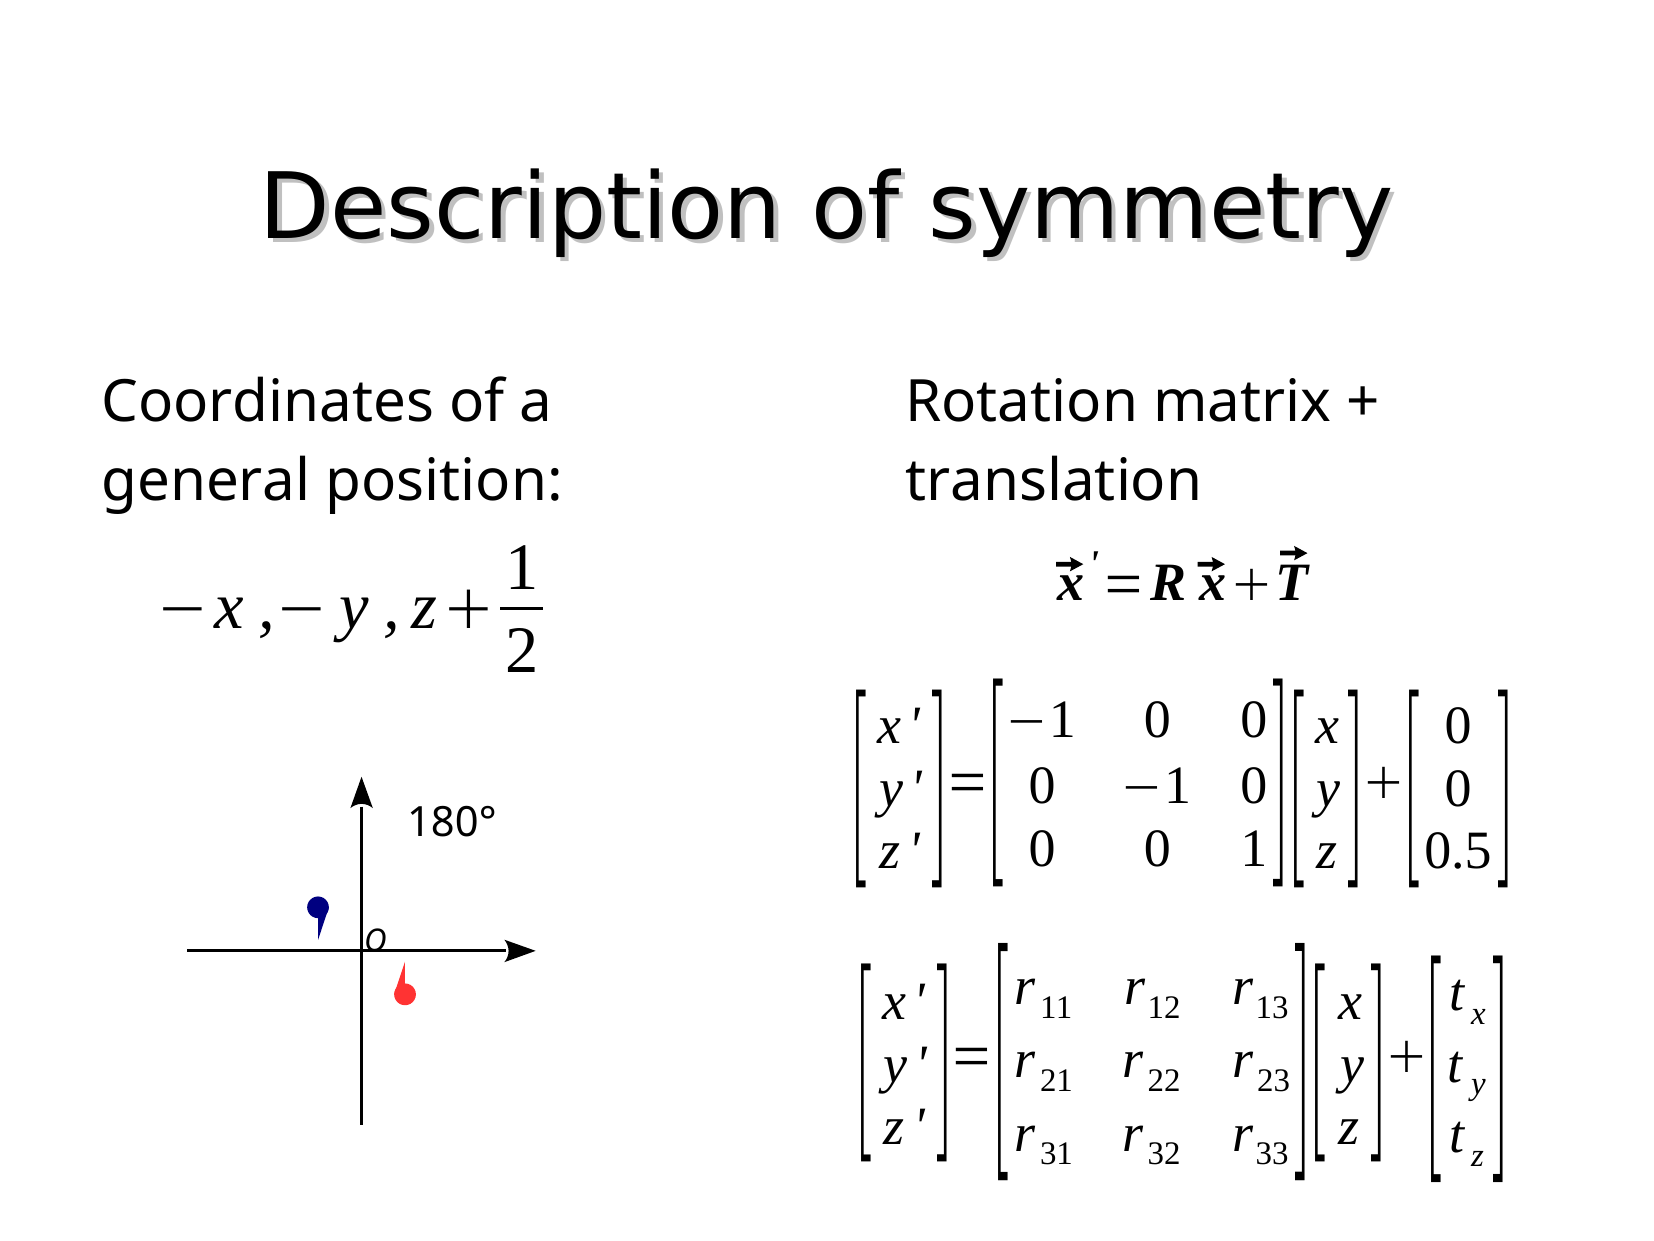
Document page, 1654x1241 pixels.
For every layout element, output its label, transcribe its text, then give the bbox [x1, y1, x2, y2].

chart [850, 940, 1513, 1184]
text_box [394, 961, 416, 1006]
title Description of symmetry [121, 99, 1534, 314]
text_box [307, 896, 329, 940]
chart [150, 530, 552, 688]
text_box Rotation matrix + translation [905, 358, 1468, 515]
chart [1046, 541, 1317, 612]
text_box 180° [407, 791, 526, 841]
text_box O [364, 918, 410, 970]
text_box Coordinates of a general position: [101, 358, 681, 515]
chart [846, 675, 1518, 890]
